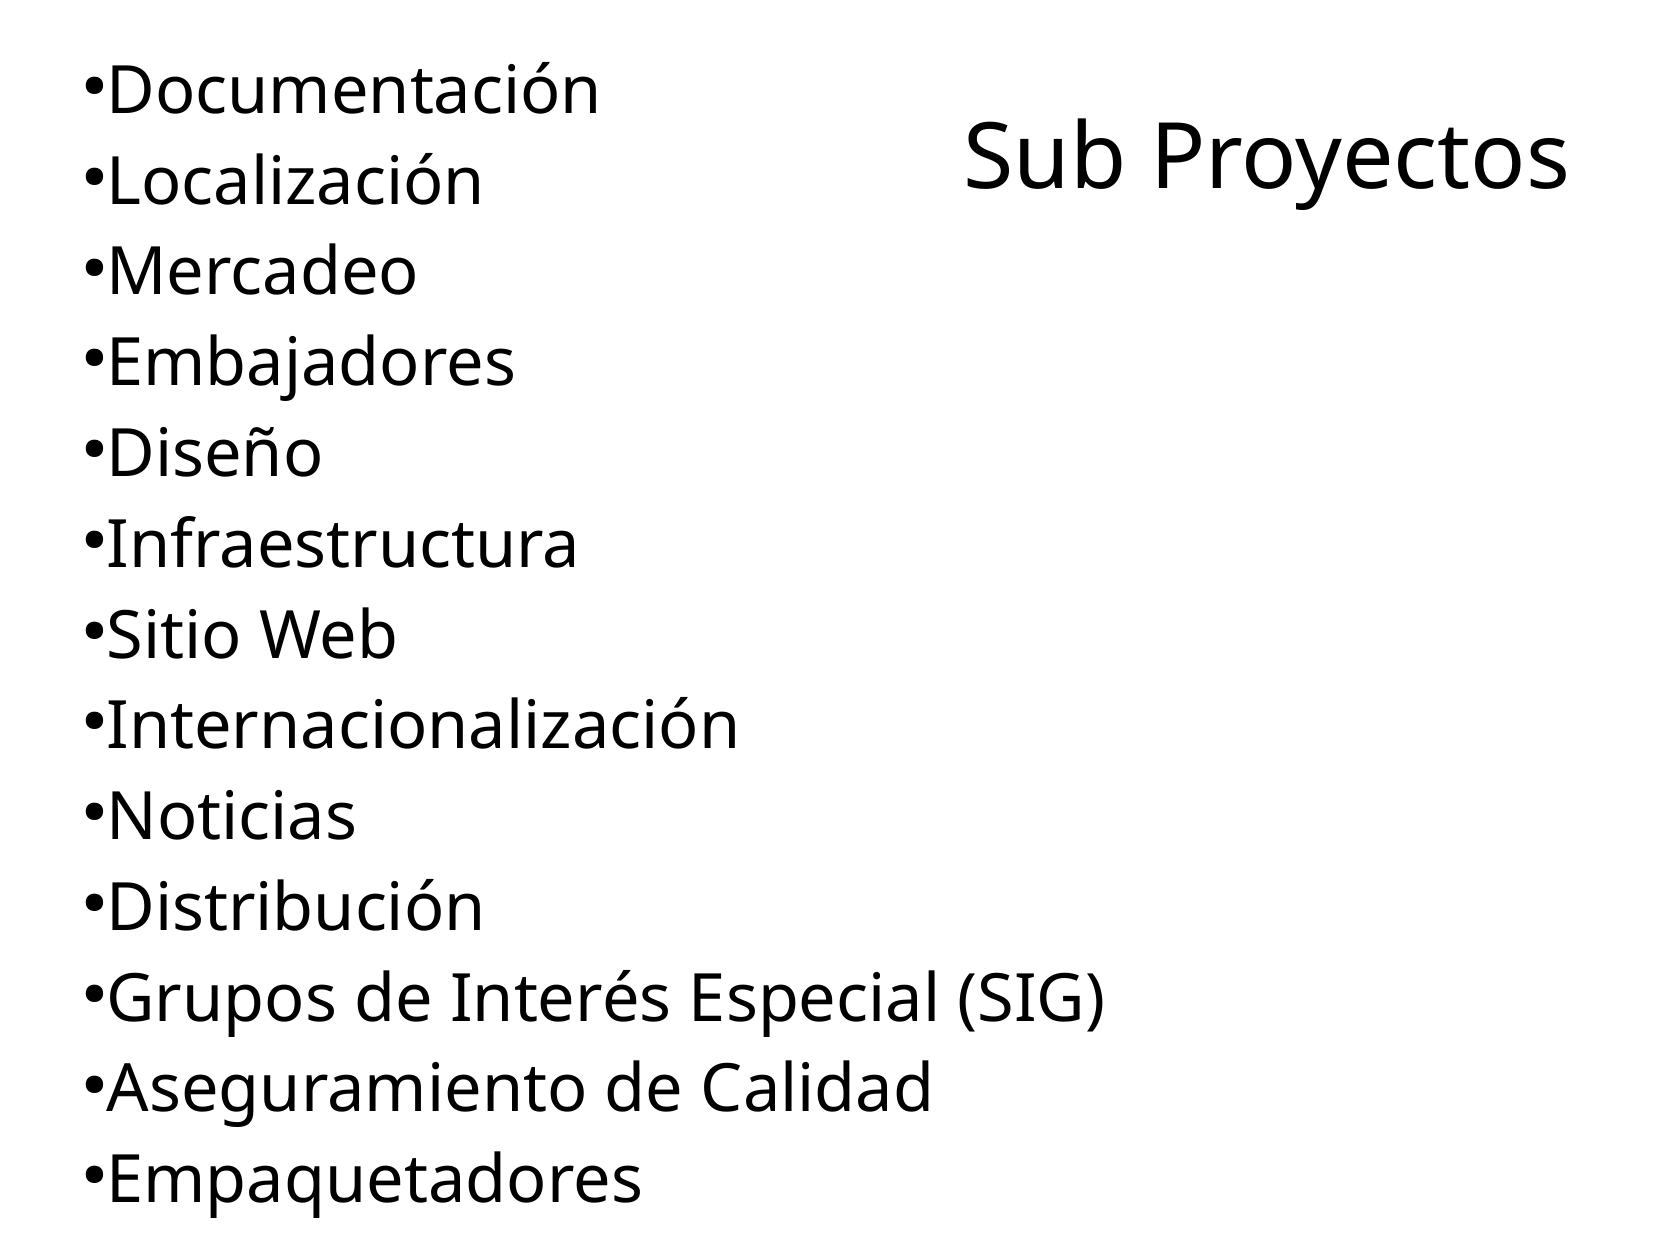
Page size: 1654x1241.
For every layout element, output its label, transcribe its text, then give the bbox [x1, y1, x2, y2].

title Sub Proyectos [82, 49, 1571, 257]
subtitle Documentación Localización Mercadeo Embajadores Diseño Infraestructura Sitio Web Internacionalización Noticias Distribución Grupos de Interés Especial (SIG) Aseguramiento de Calidad Empaquetadores [82, 50, 1538, 1215]
